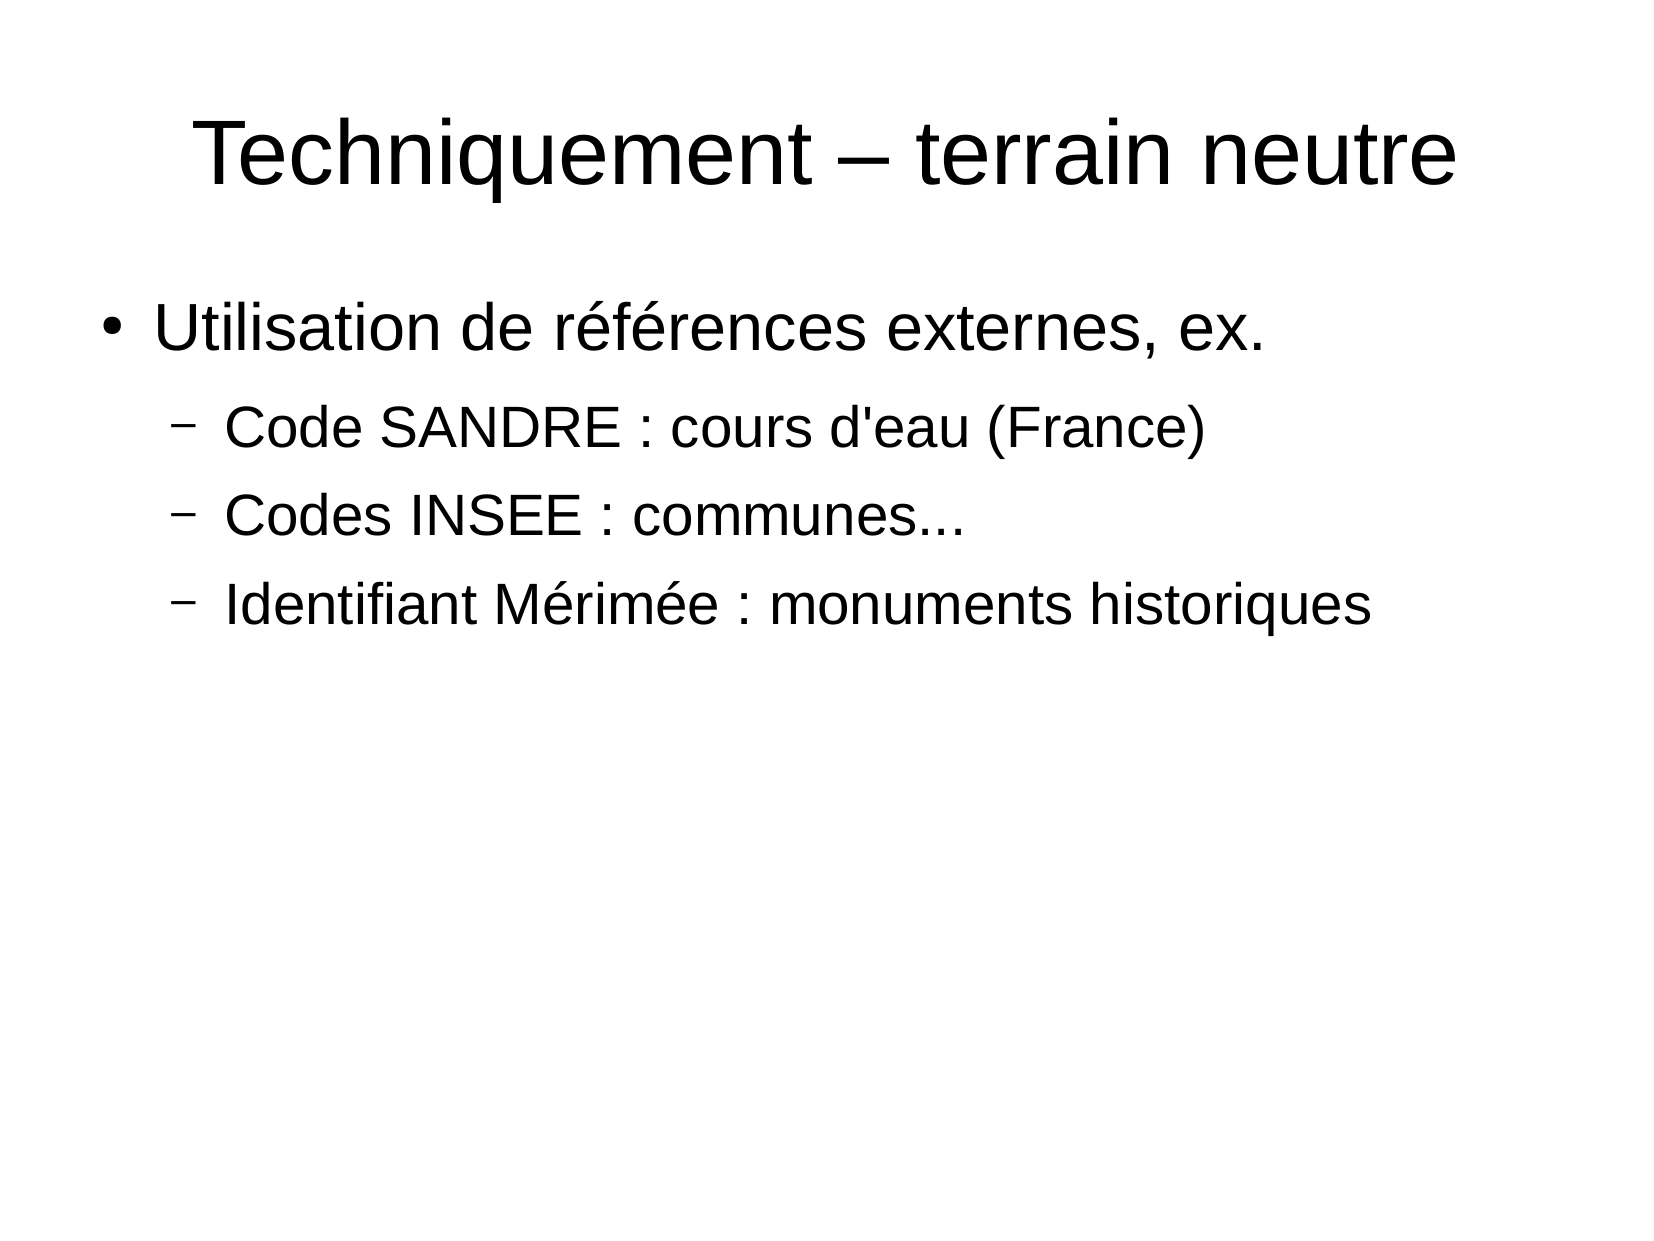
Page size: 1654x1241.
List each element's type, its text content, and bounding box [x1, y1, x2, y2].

title Techniquement – terrain neutre [82, 49, 1571, 257]
list Utilisation de références externes, ex. Code SANDRE : cours d'eau (France) Codes INSEE : communes... Identifiant Mérimée : monuments historiques [82, 290, 1538, 1010]
